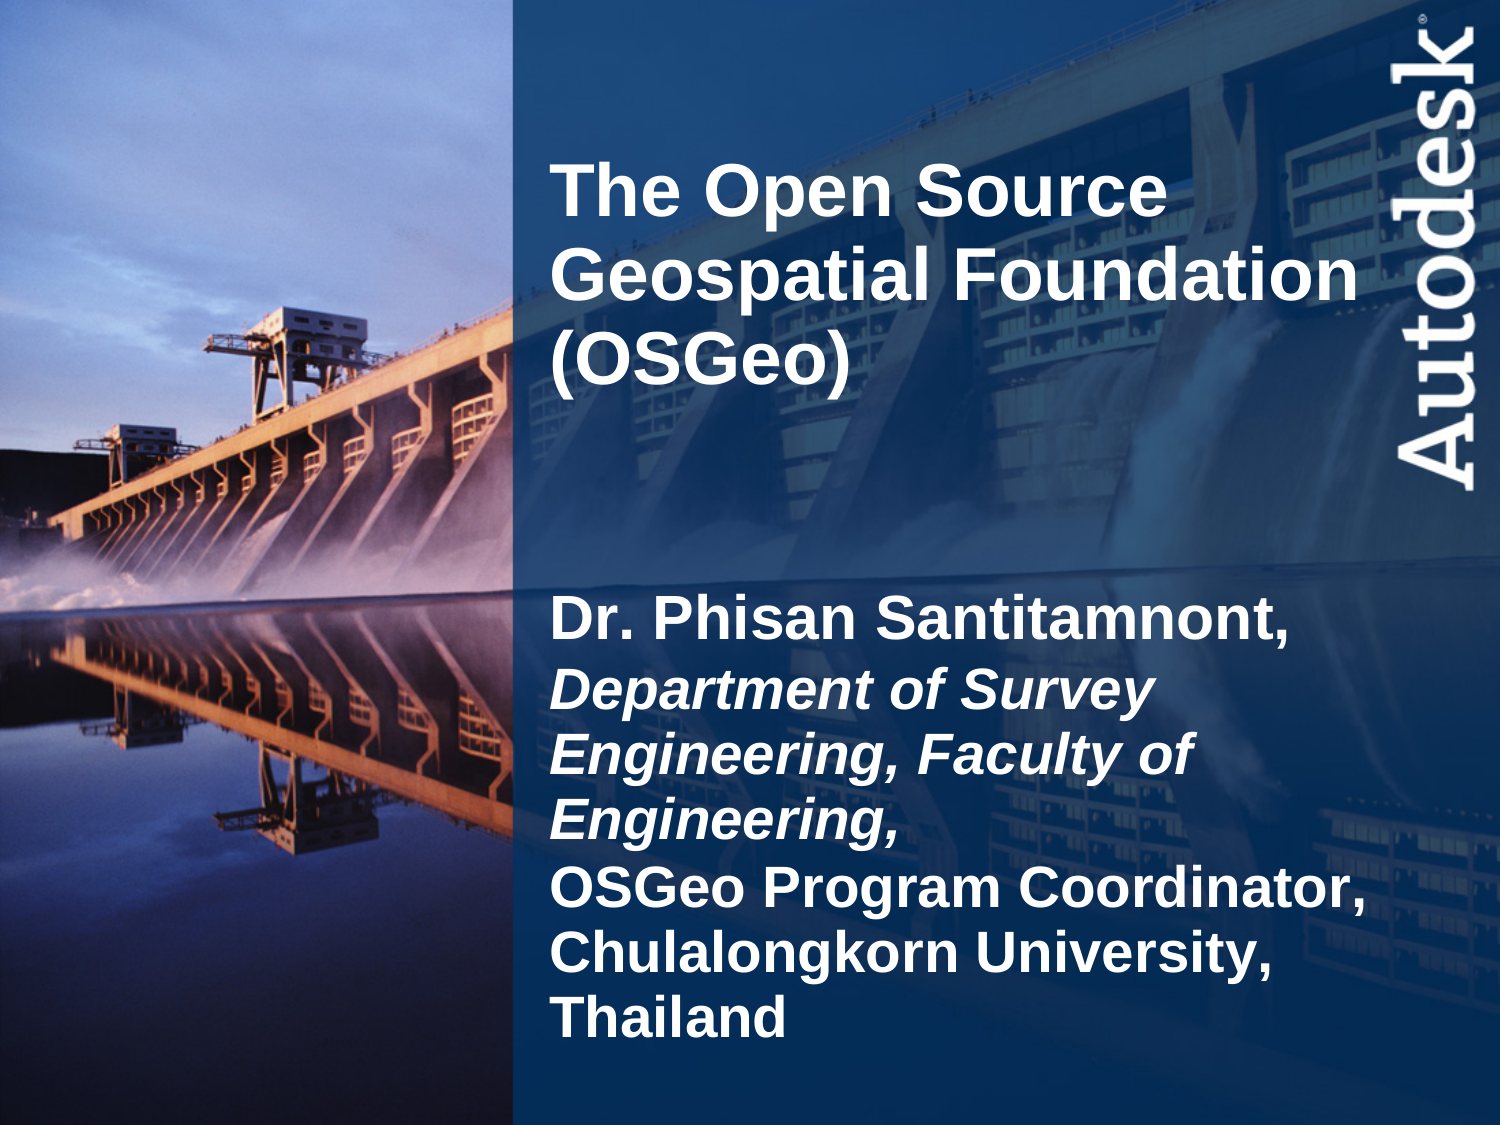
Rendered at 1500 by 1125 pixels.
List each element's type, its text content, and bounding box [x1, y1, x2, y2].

picture [0, 0, 1500, 1125]
subtitle Dr. Phisan Santitamnont, Department of Survey Engineering, Faculty of Engineering, OSGeo Program Coordinator, Chulalongkorn University, Thailand [549, 538, 1437, 1094]
text_box The Open Source Geospatial Foundation (OSGeo) [549, 148, 1376, 480]
